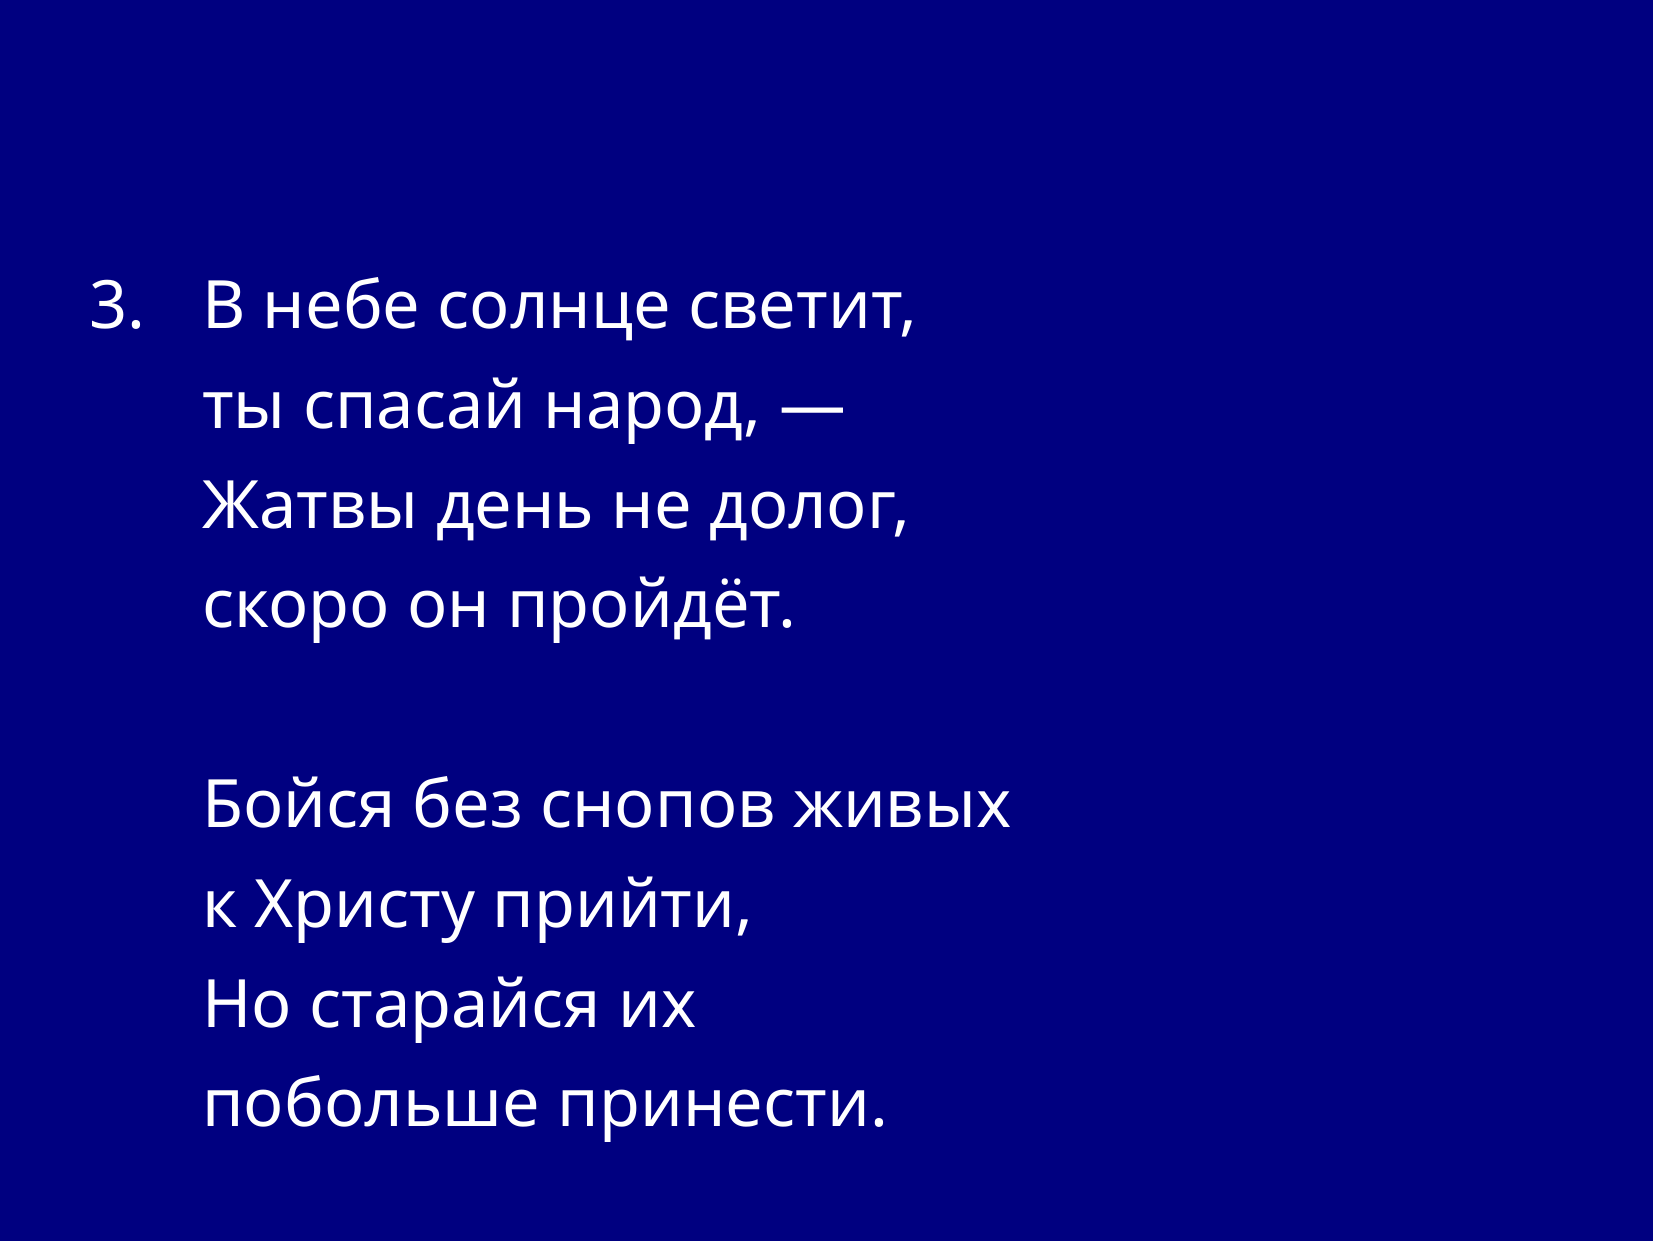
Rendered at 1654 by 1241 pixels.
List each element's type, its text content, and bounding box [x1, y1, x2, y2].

text_box 3. В небе солнце светит, ты спасай народ, — Жатвы день не долог, скоро он пройдёт. Бойся без снопов живых к Христу прийти, Но старайся их побольше принести. [75, 150, 1576, 1163]
